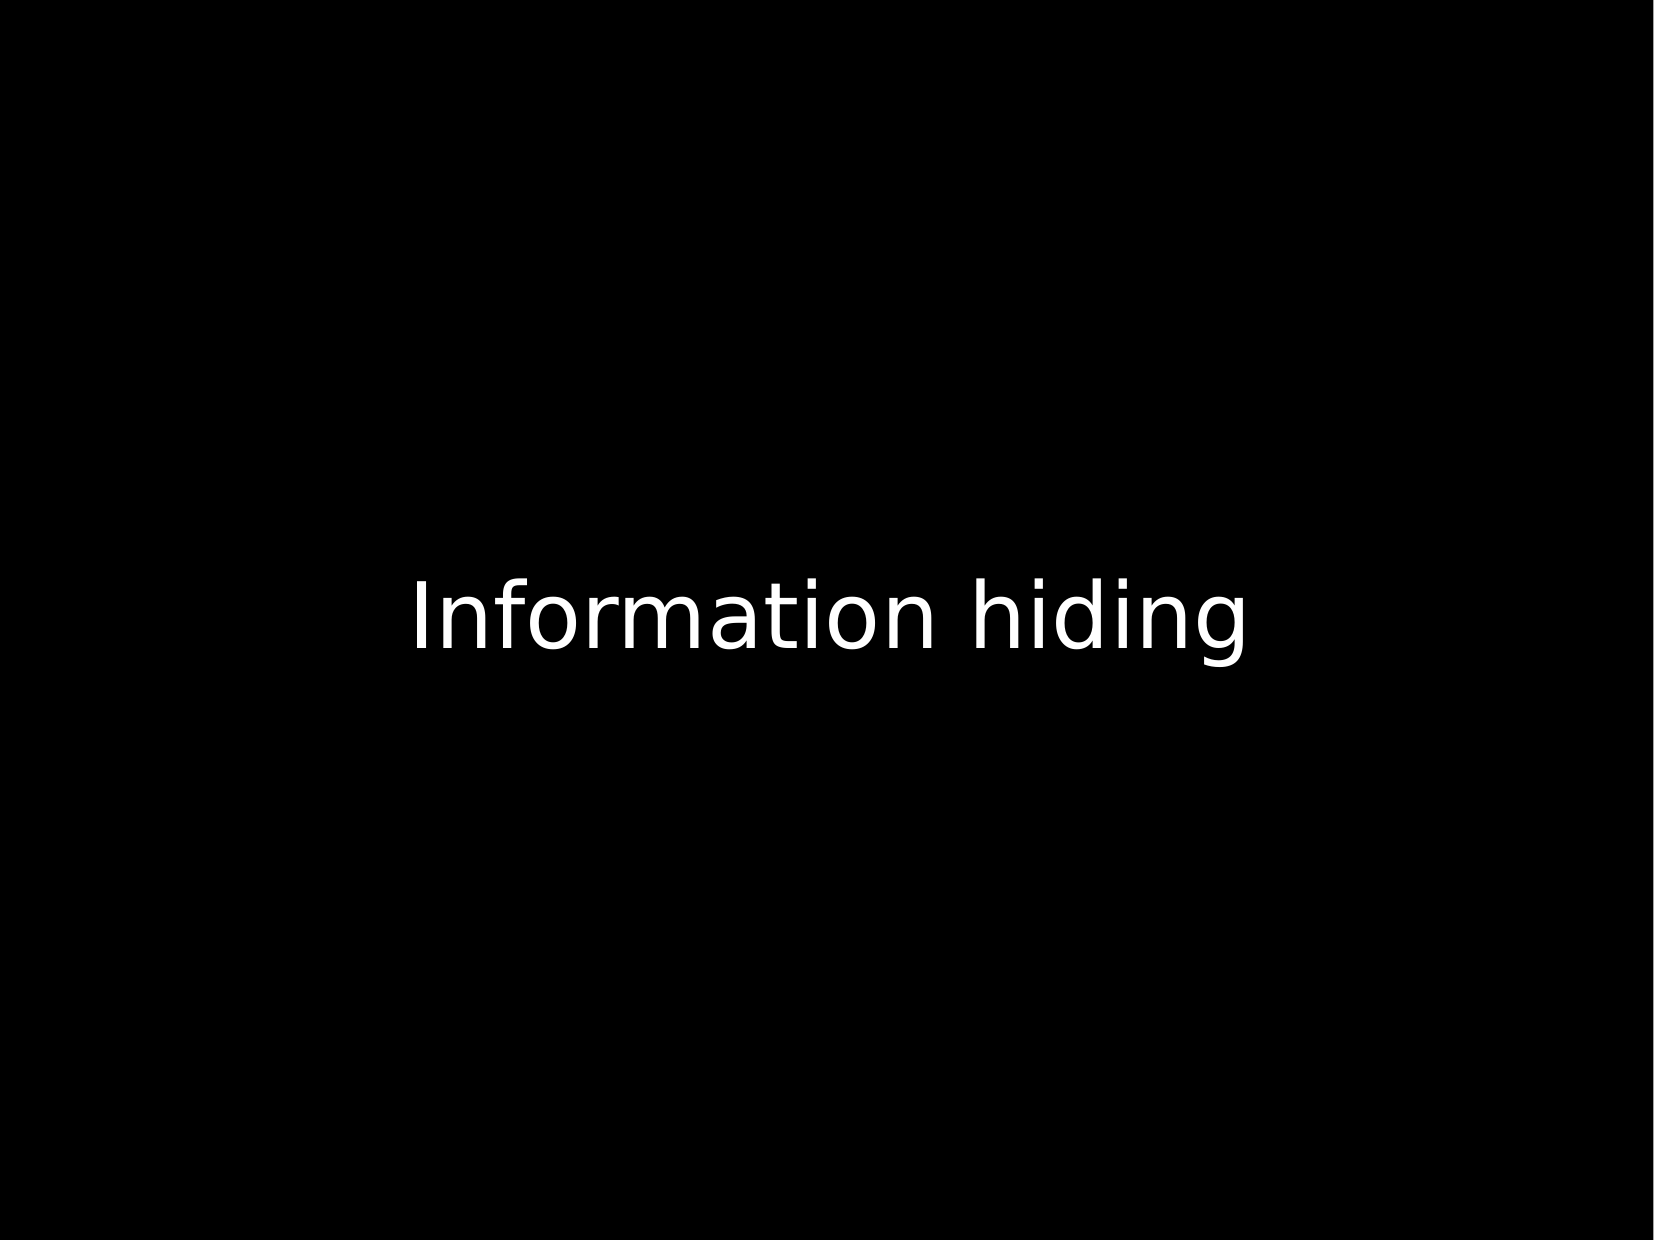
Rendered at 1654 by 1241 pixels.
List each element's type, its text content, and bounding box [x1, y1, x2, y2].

title Information hiding [86, 520, 1576, 713]
